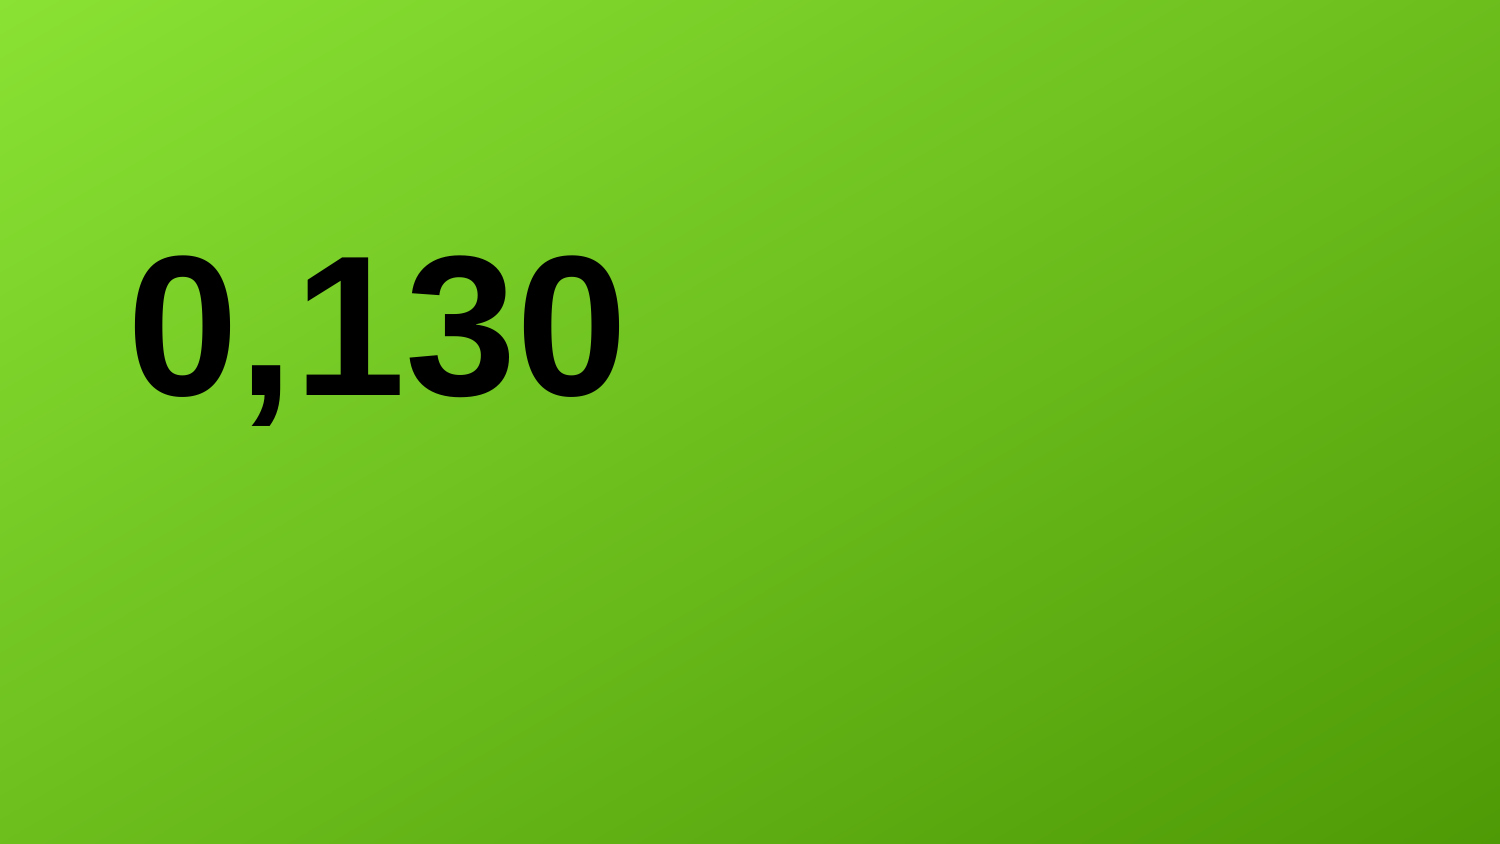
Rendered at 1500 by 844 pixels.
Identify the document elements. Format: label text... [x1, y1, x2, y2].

title 0,130 [112, 259, 1388, 450]
